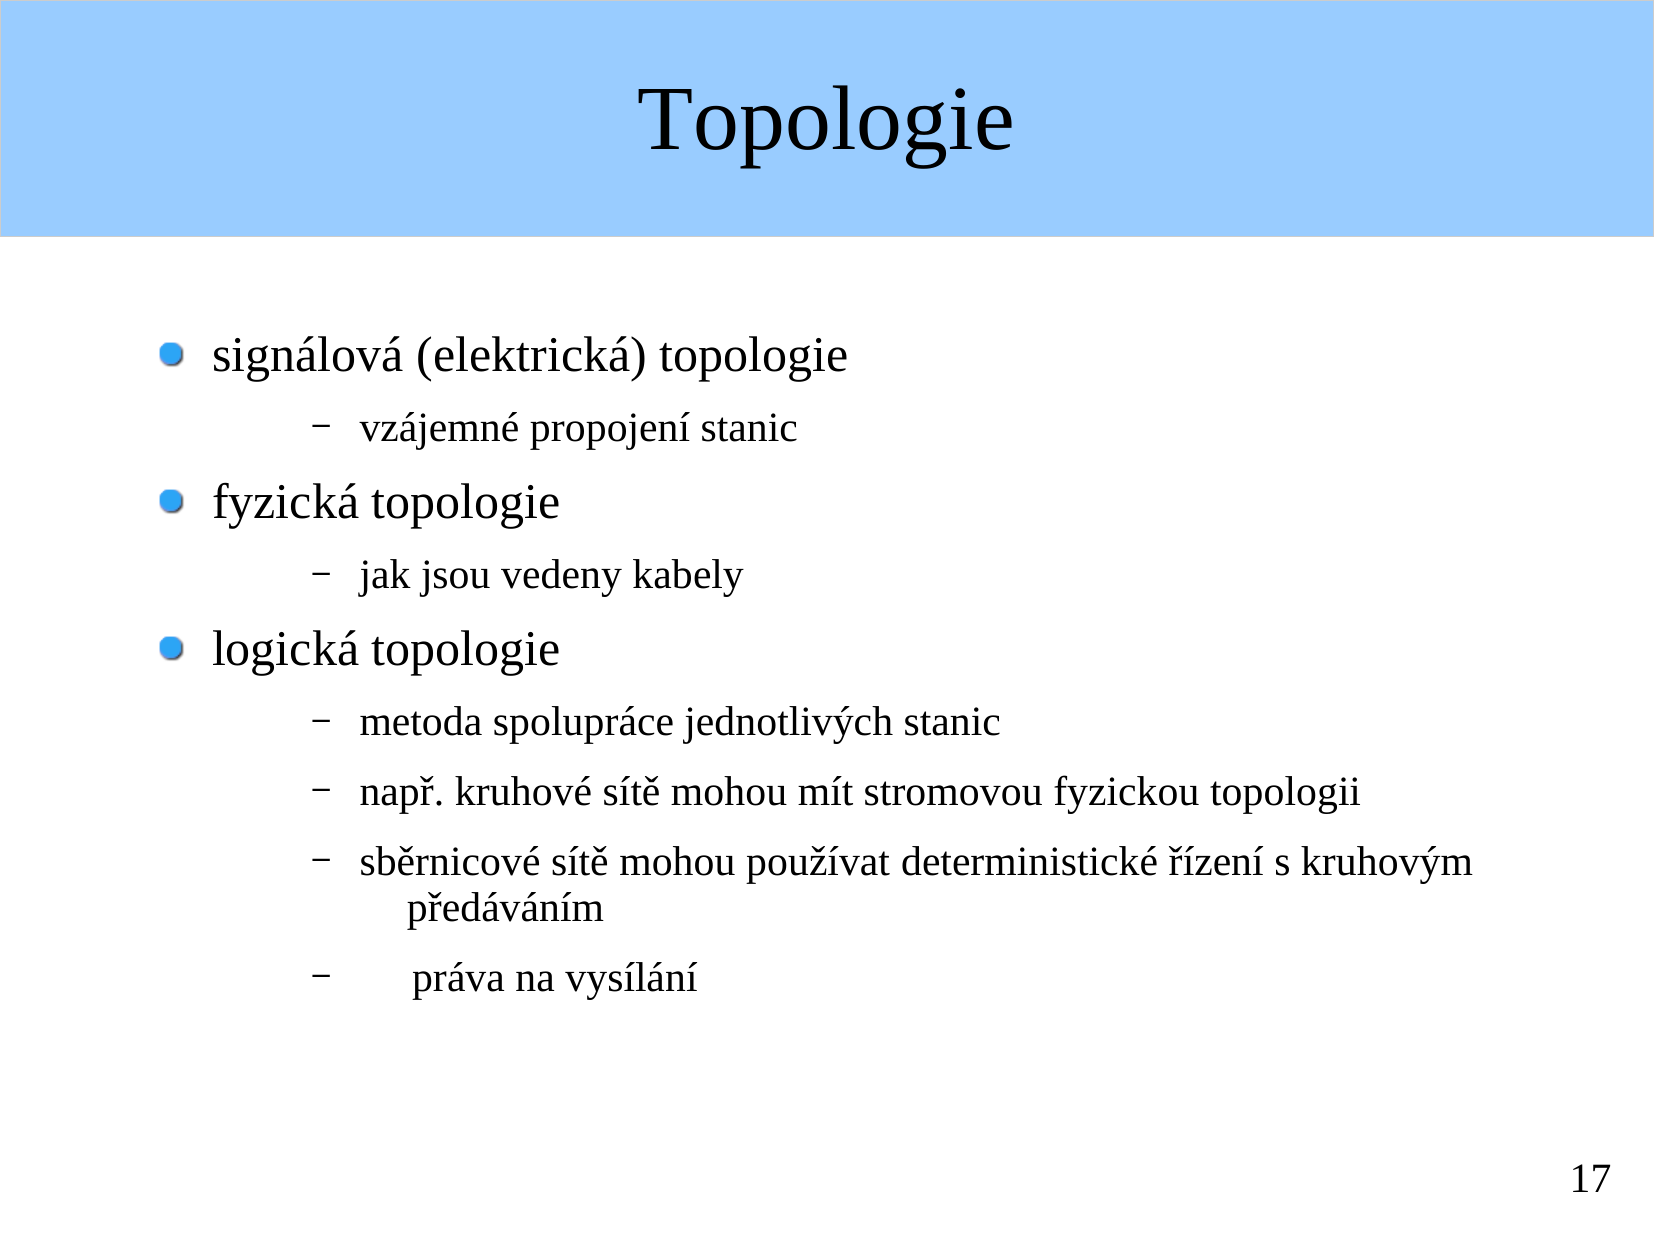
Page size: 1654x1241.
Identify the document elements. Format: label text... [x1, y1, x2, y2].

title Topologie [0, 0, 1654, 237]
list signálová (elektrická) topologie vzájemné propojení stanic fyzická topologie jak jsou vedeny kabely logická topologie metoda spolupráce jednotlivých stanic např. kruhové sítě mohou mít stromovou fyzickou topologii sběrnicové sítě mohou používat deterministické řízení s kruhovým předáváním práva na vysílání [123, 327, 1536, 1211]
